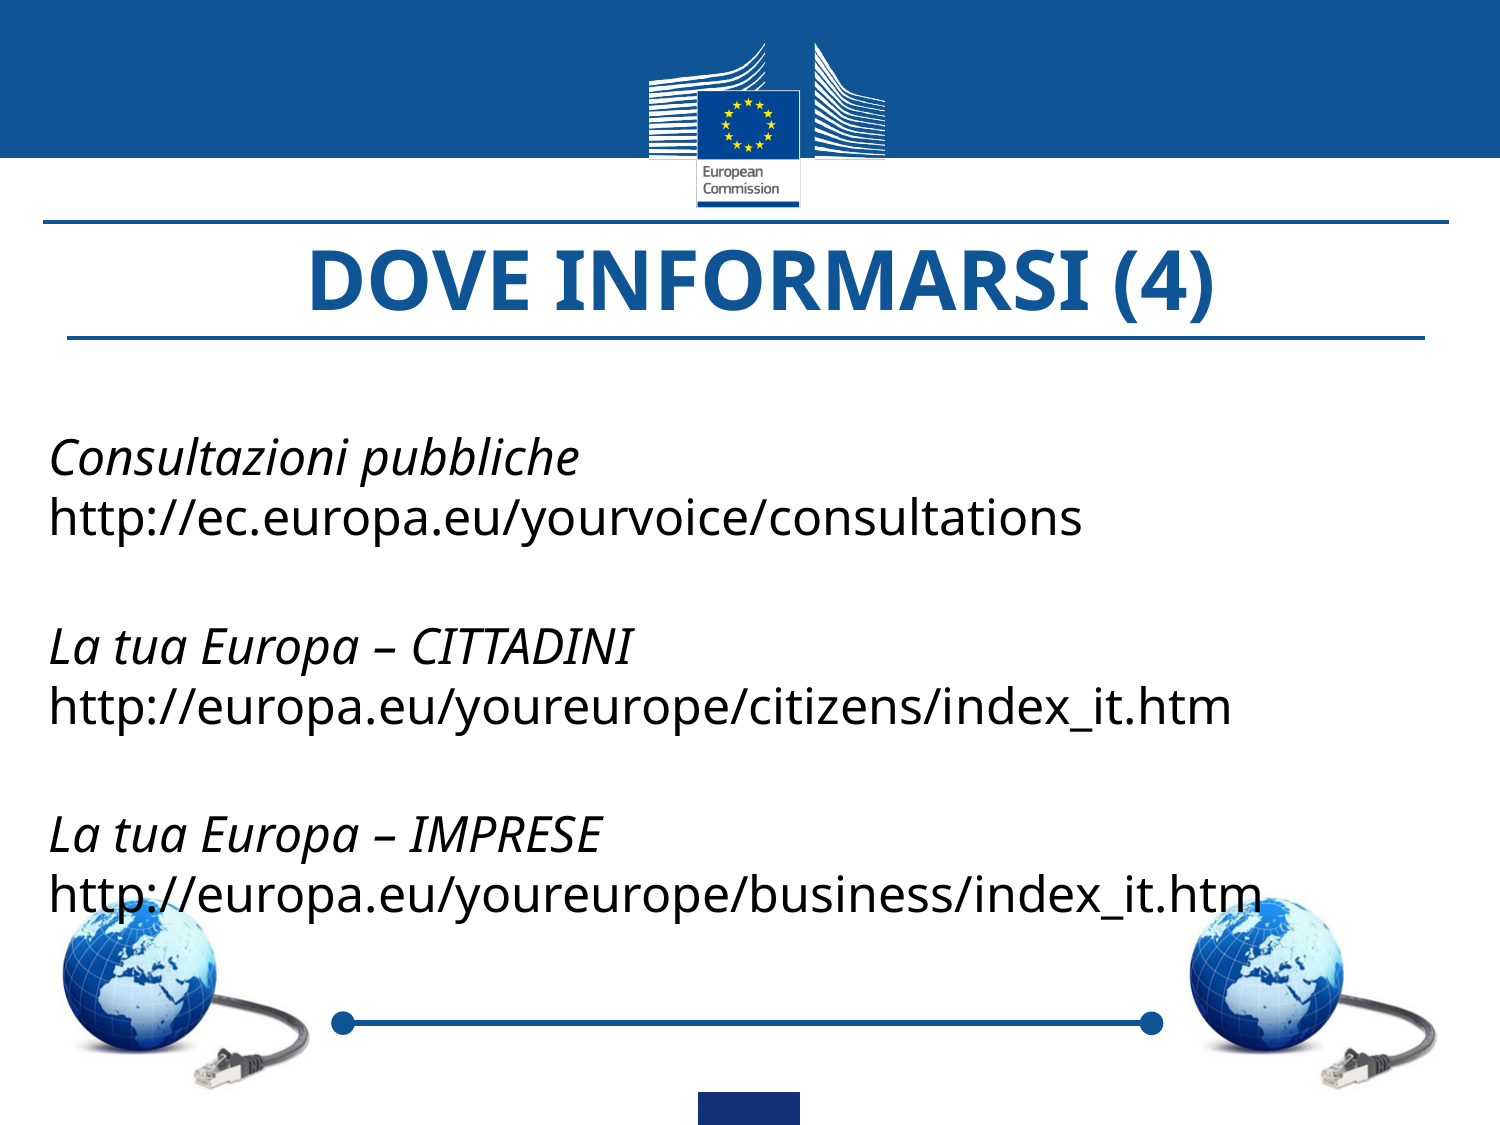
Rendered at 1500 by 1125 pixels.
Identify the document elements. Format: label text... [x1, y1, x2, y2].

text_box Consultazioni pubbliche http://ec.europa.eu/yourvoice/consultations La tua Europa – CITTADINI http://europa.eu/youreurope/citizens/index_it.htm La tua Europa – IMPRESE http://europa.eu/youreurope/business/index_it.htm [33, 373, 1461, 999]
text_box [1139, 1011, 1164, 1036]
picture [649, 42, 885, 208]
text_box [331, 1011, 355, 1035]
picture [61, 999, 312, 1125]
title DOVE INFORMARSI (4) [64, 224, 1415, 373]
picture [1188, 999, 1439, 1125]
